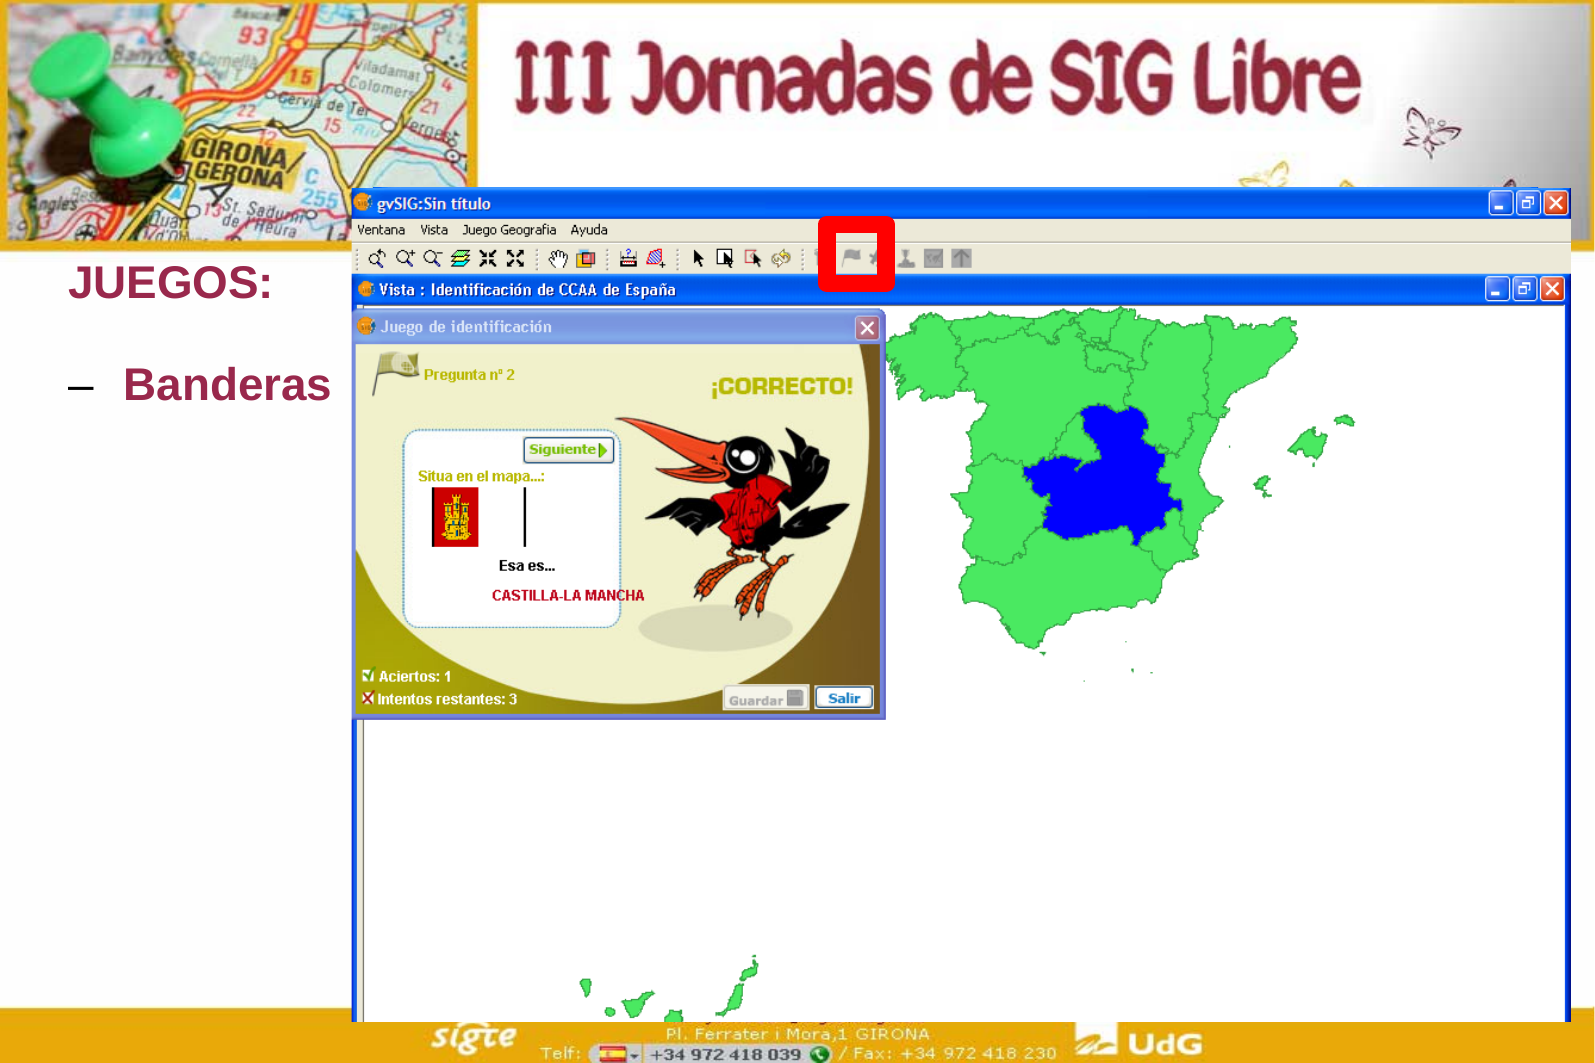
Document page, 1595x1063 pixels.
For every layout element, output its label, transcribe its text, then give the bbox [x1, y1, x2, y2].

text_box JUEGOS: Banderas [53, 249, 351, 575]
picture [0, 0, 1595, 1063]
